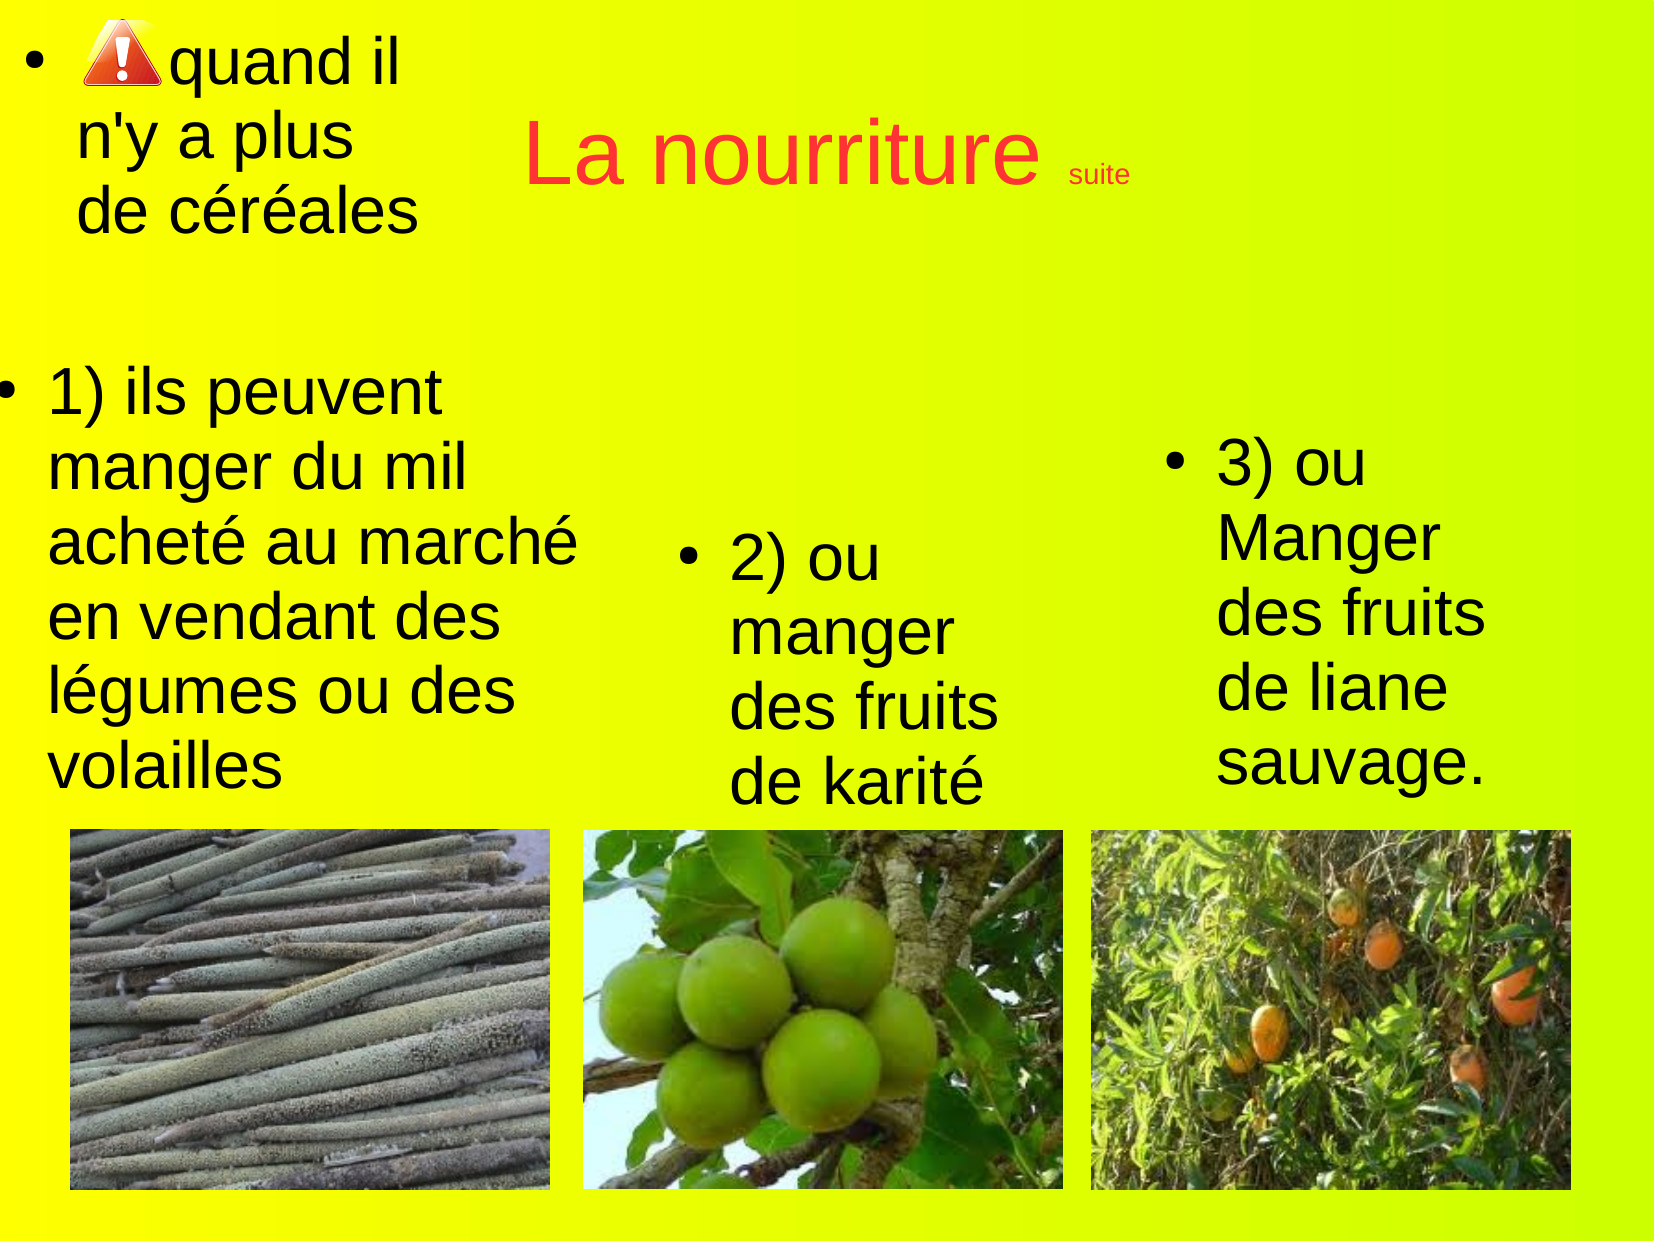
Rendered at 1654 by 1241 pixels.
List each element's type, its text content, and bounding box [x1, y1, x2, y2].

list quand il n'y a plus de céréales [5, 23, 426, 249]
picture [583, 830, 1063, 1189]
picture [1091, 830, 1571, 1190]
list 3) ou Manger des fruits de liane sauvage. [1145, 425, 1560, 830]
picture [70, 2, 175, 107]
text_box 2) ou manger des fruits de karité [659, 519, 1052, 819]
picture [70, 829, 550, 1190]
title La nourriture suite [82, 49, 1571, 257]
text_box 1) ils peuvent manger du mil acheté au marché en vendant des légumes ou des volailles [0, 354, 621, 803]
